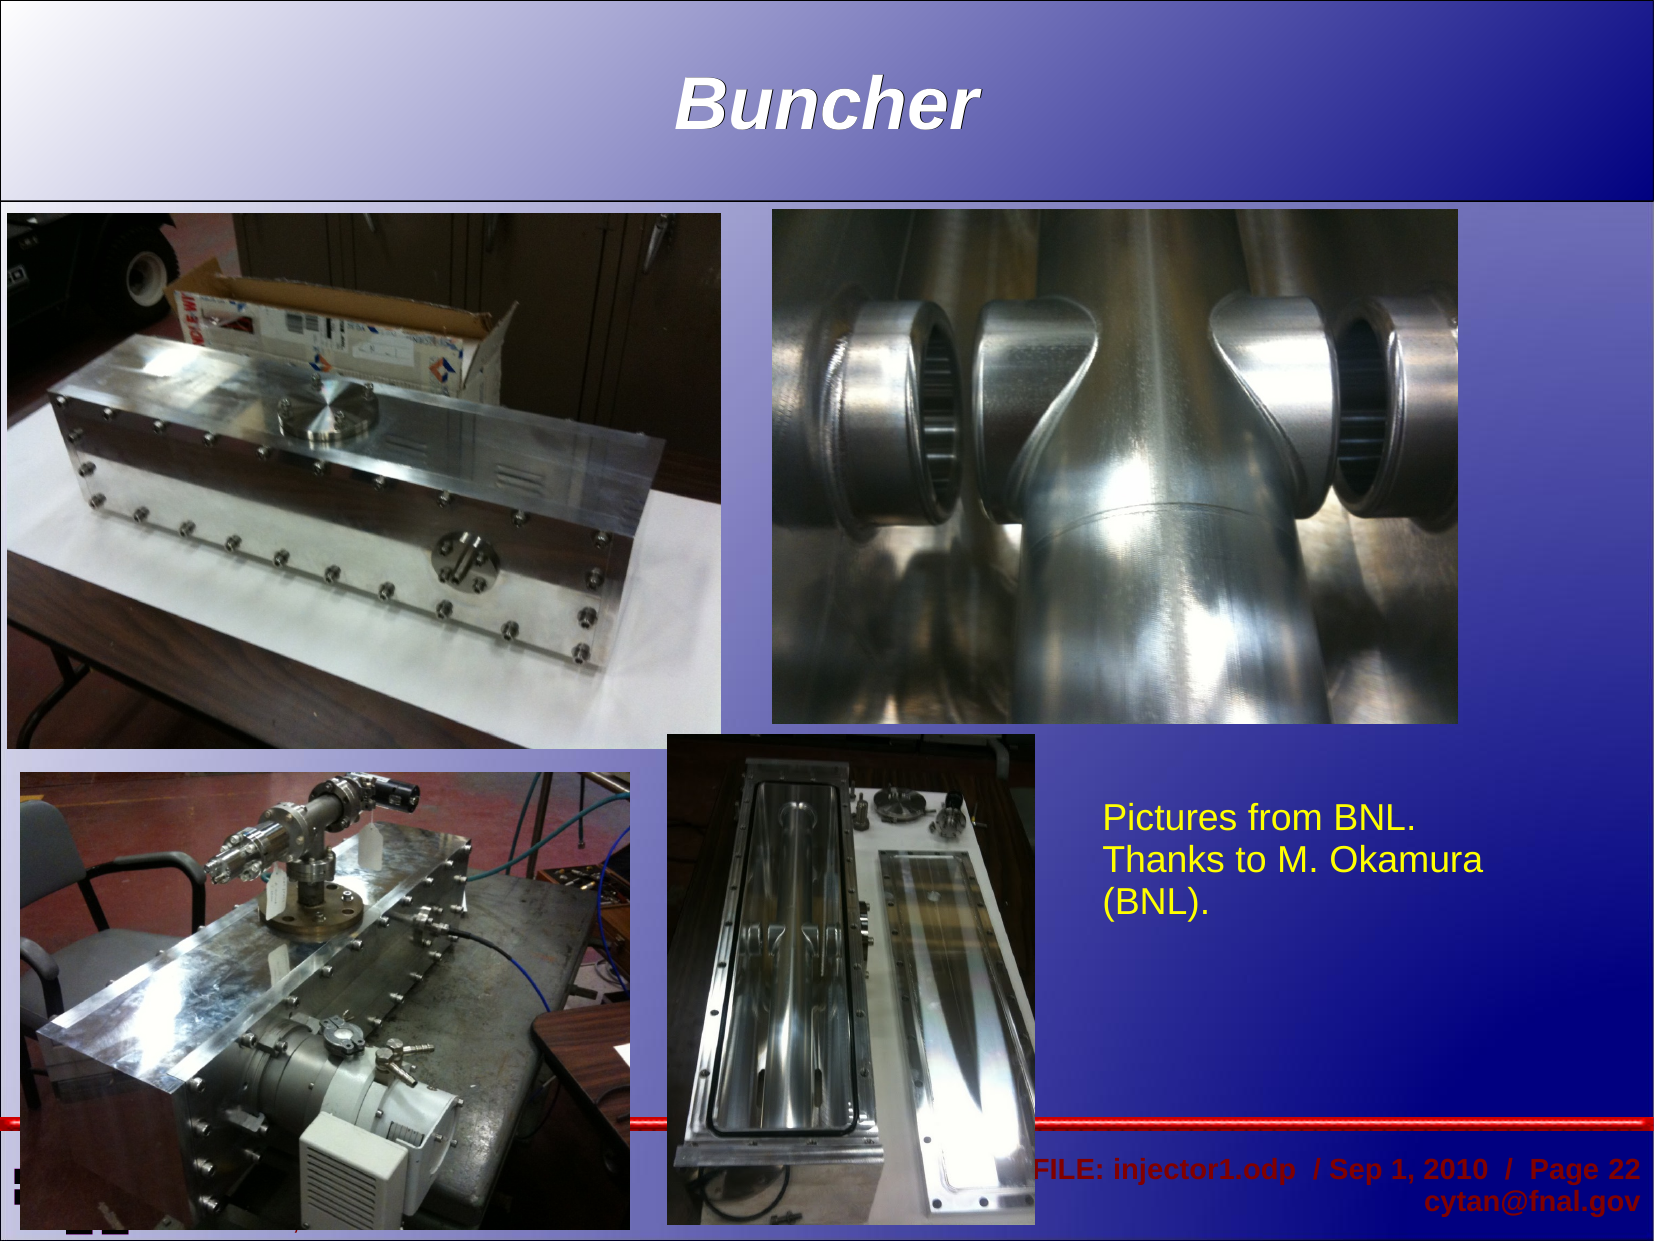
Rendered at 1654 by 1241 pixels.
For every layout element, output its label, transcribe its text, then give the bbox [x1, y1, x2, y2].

title Buncher [0, 7, 1654, 197]
picture [0, 202, 1654, 1241]
text_box Pictures from BNL. Thanks to M. Okamura (BNL). [1087, 787, 1546, 929]
